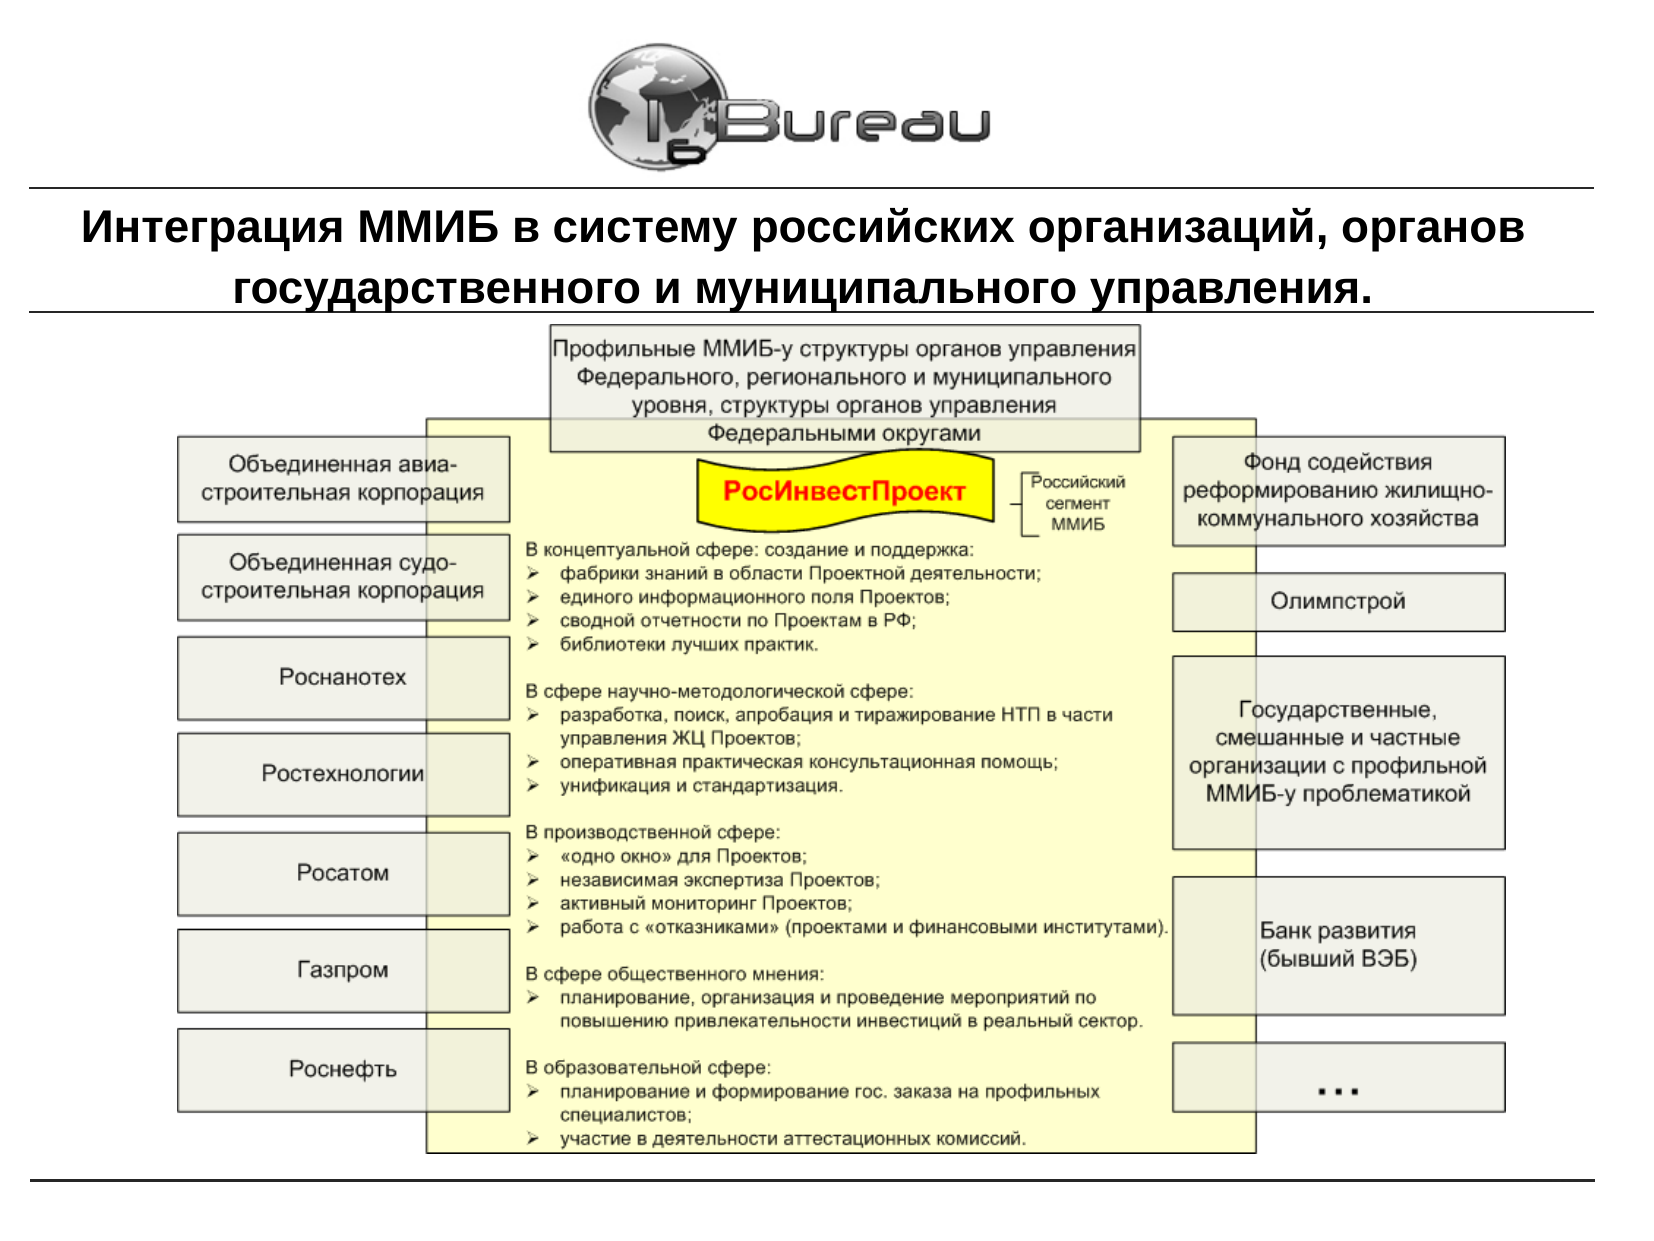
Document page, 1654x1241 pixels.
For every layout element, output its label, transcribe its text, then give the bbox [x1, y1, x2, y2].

picture [29, 5, 1594, 194]
title Интеграция ММИБ в систему российских организаций, органов государственного и муниципального управления. [11, 194, 1595, 343]
picture [177, 343, 1506, 1154]
